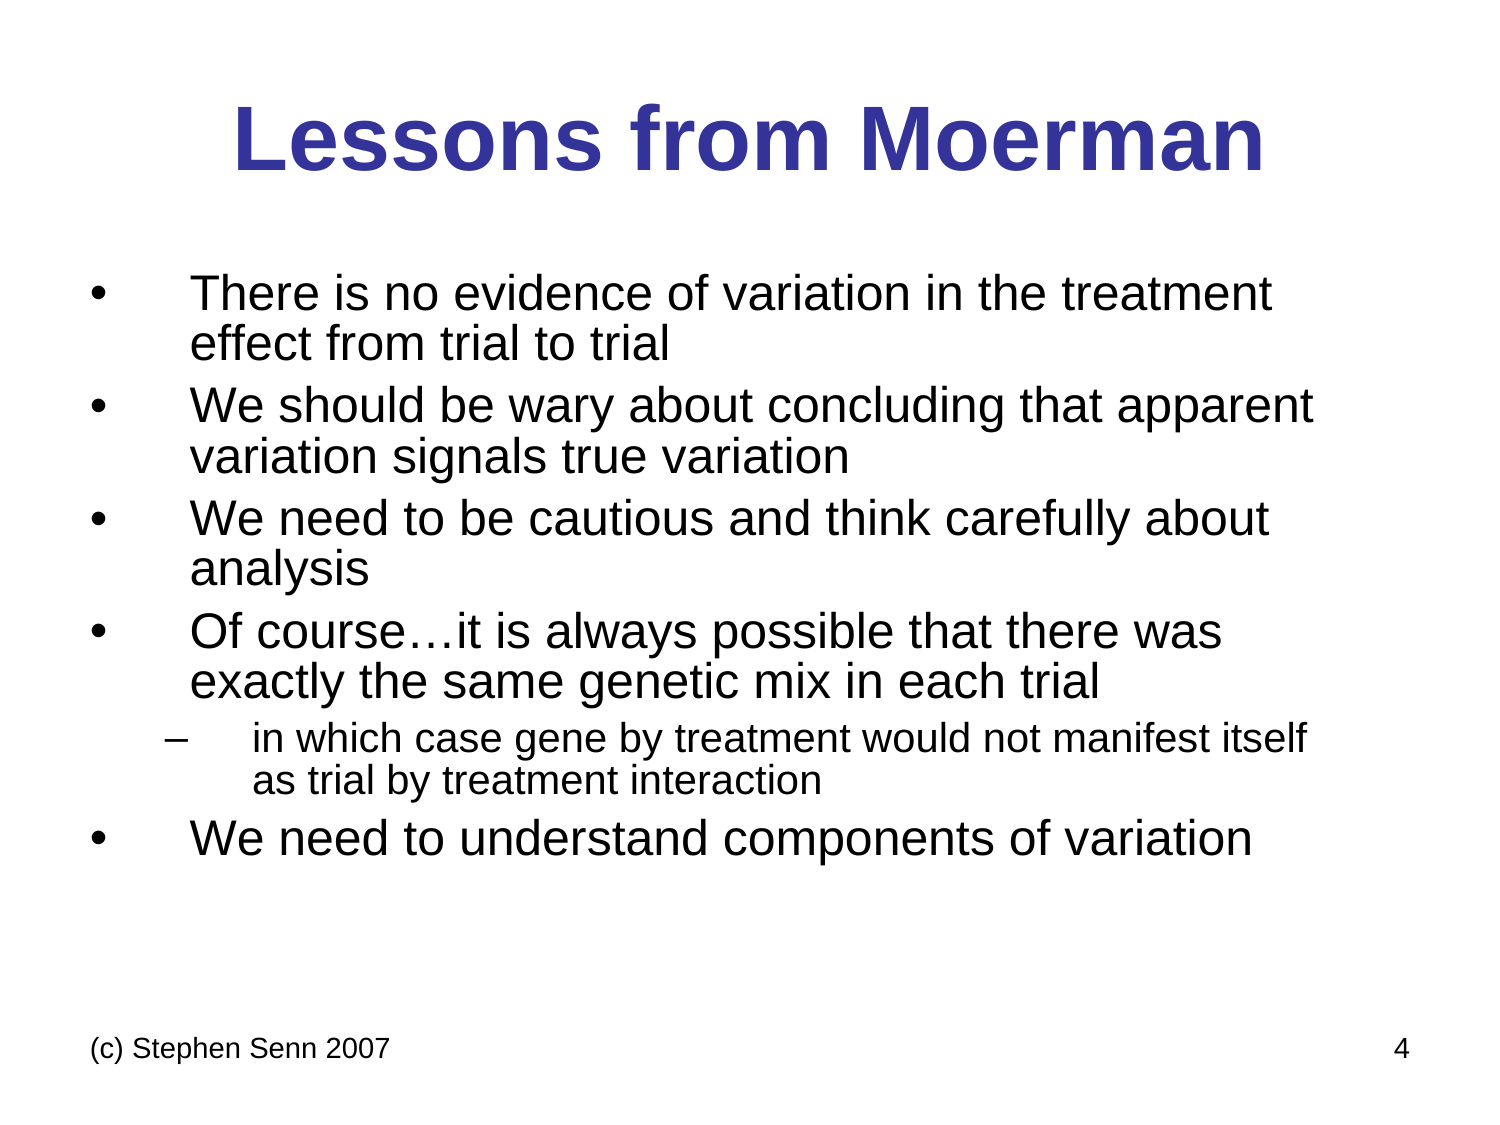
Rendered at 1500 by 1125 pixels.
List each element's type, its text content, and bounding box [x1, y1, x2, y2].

list There is no evidence of variation in the treatment effect from trial to trial We should be wary about concluding that apparent variation signals true variation We need to be cautious and think carefully about analysis Of course…it is always possible that there was exactly the same genetic mix in each trial in which case gene by treatment would not manifest itself as trial by treatment interaction We need to understand components of variation [74, 262, 1341, 1005]
title Lessons from Moerman [75, 45, 1426, 233]
